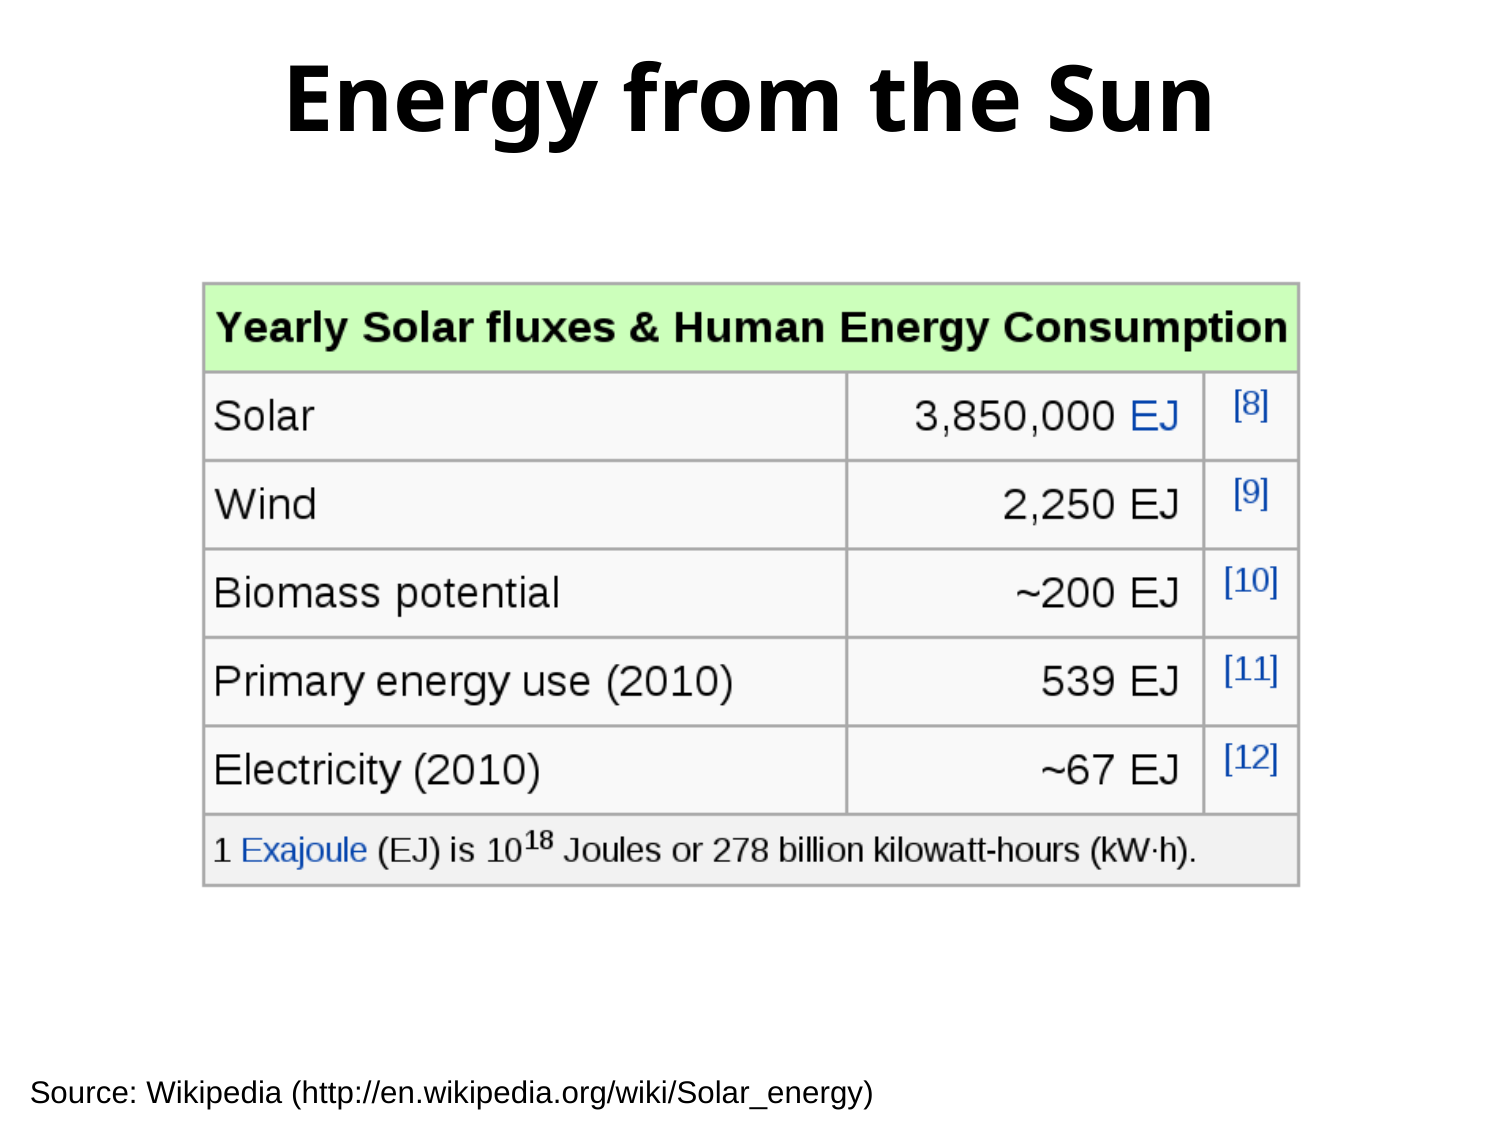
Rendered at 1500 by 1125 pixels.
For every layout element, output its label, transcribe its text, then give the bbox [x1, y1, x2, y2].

picture [185, 257, 1321, 911]
text_box Source: Wikipedia (http://en.wikipedia.org/wiki/Solar_energy) [15, 1067, 1381, 1118]
title Energy from the Sun [30, 21, 1471, 172]
